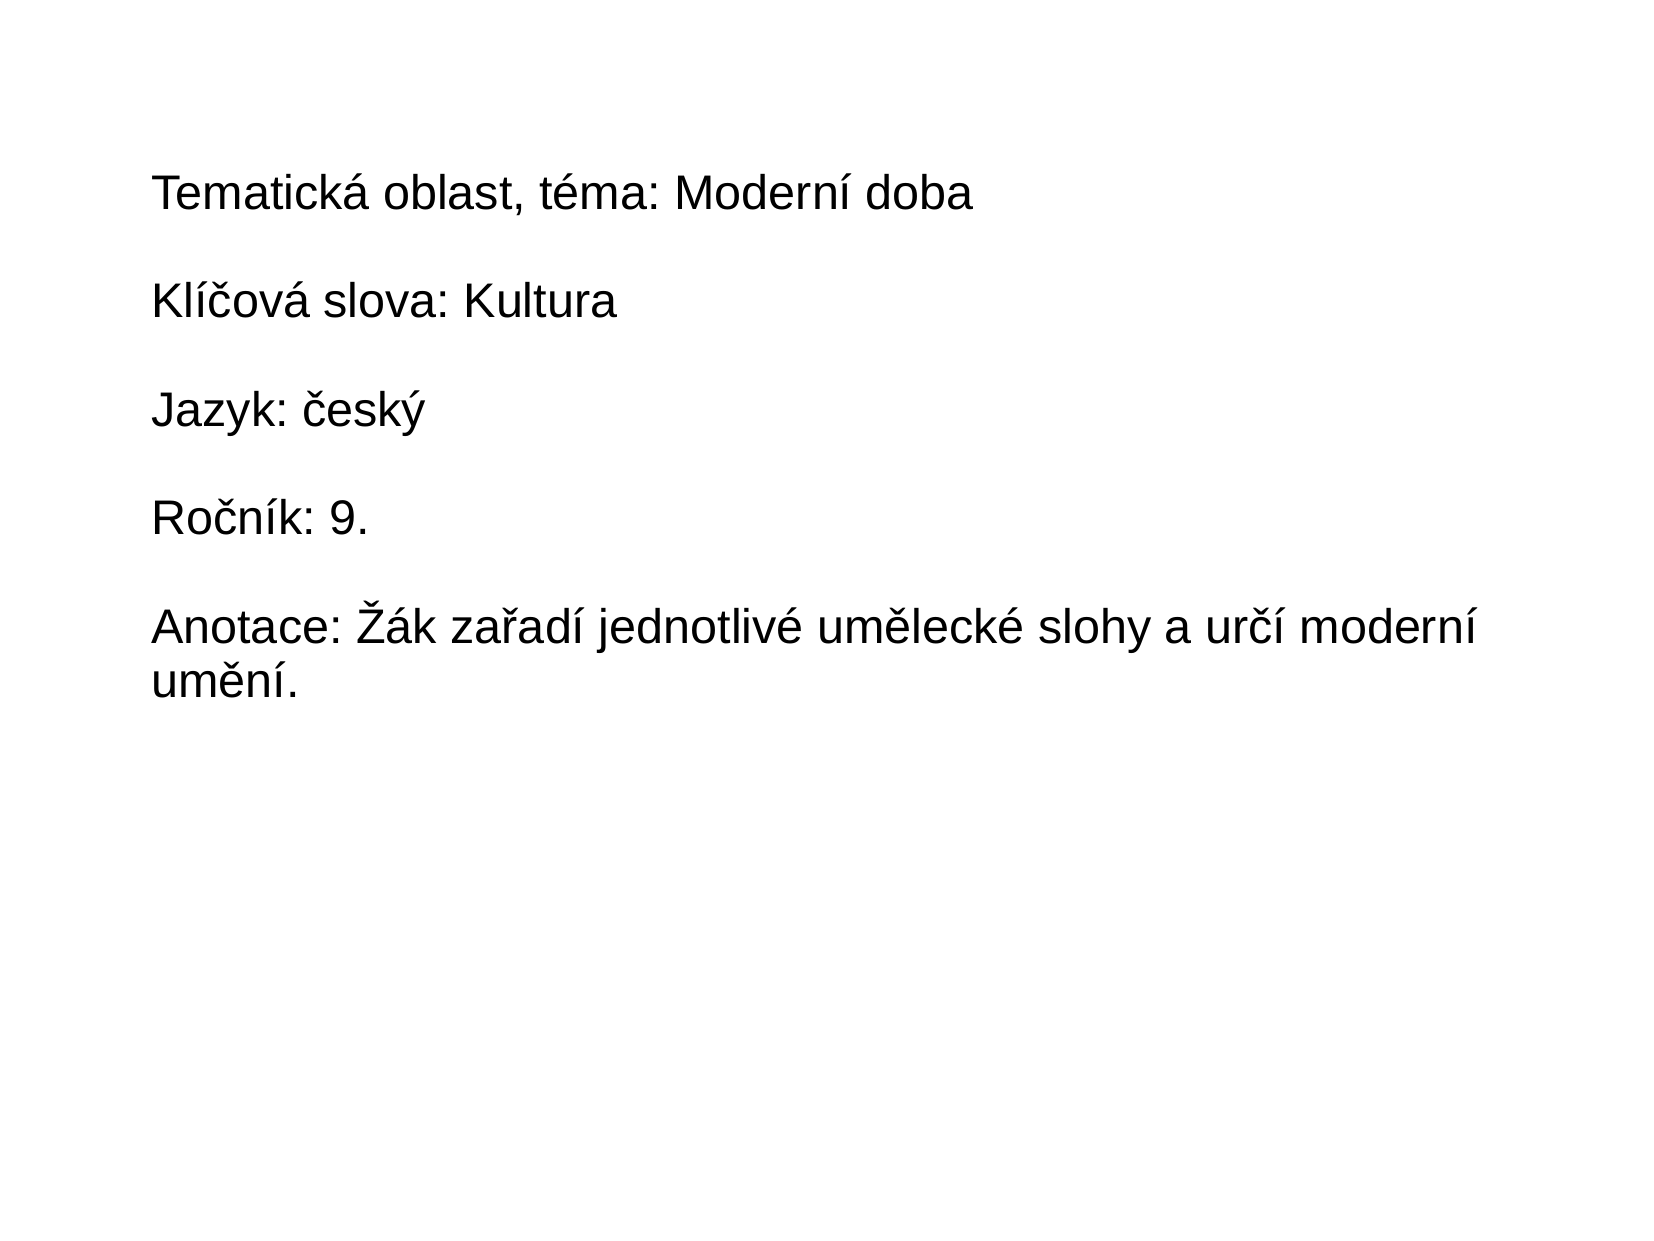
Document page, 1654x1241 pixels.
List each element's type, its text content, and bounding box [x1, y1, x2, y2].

list Tematická oblast, téma: Moderní doba Klíčová slova: Kultura Jazyk: český Ročník: 9. Anotace: Žák zařadí jednotlivé umělecké slohy a určí moderní umění. [82, 165, 1571, 984]
